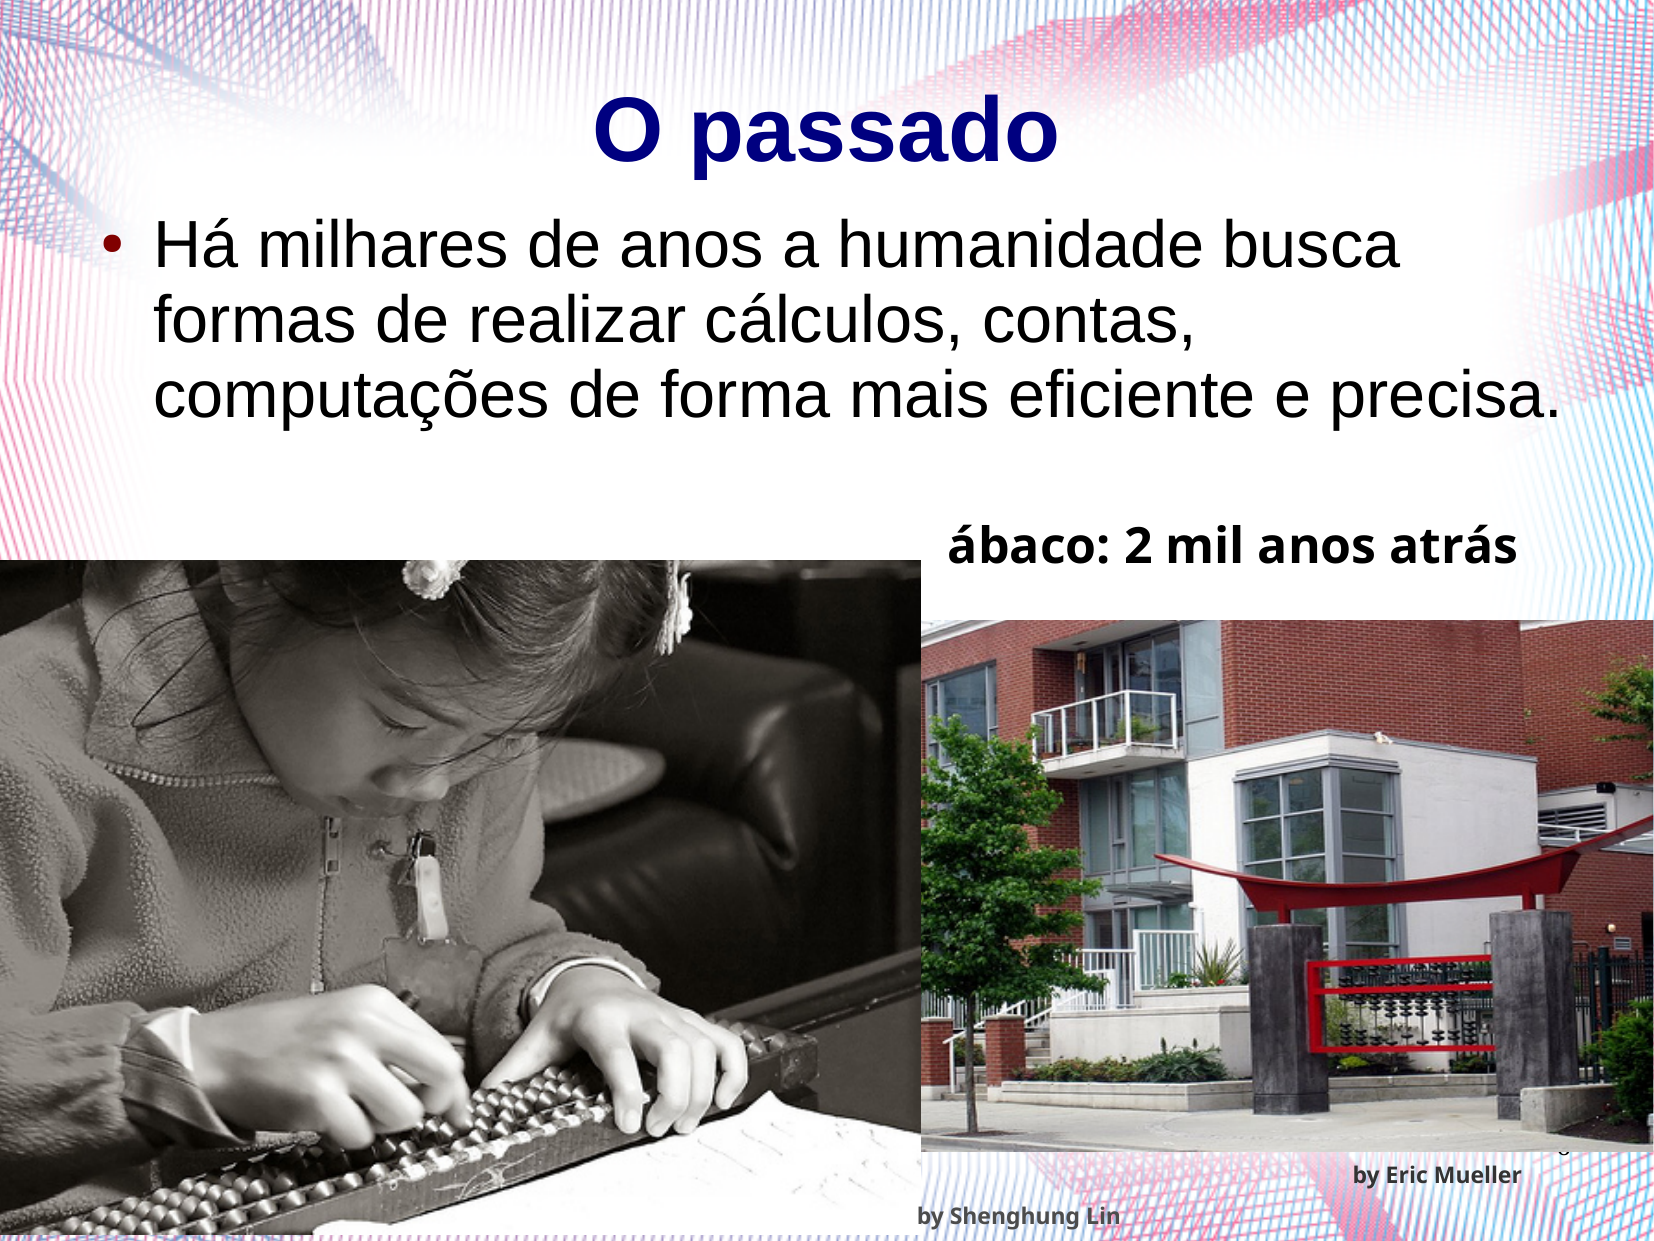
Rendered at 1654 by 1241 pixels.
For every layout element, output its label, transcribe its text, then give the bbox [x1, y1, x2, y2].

text_box by Shenghung Lin [902, 1192, 1158, 1234]
list Há milhares de anos a humanidade busca formas de realizar cálculos, contas, computações de forma mais eficiente e precisa. [82, 207, 1571, 620]
text_box by Eric Mueller [1337, 1151, 1654, 1209]
title O passado [82, 33, 1571, 207]
picture [0, 0, 1654, 1241]
text_box ábaco: 2 mil anos atrás [933, 502, 1613, 573]
